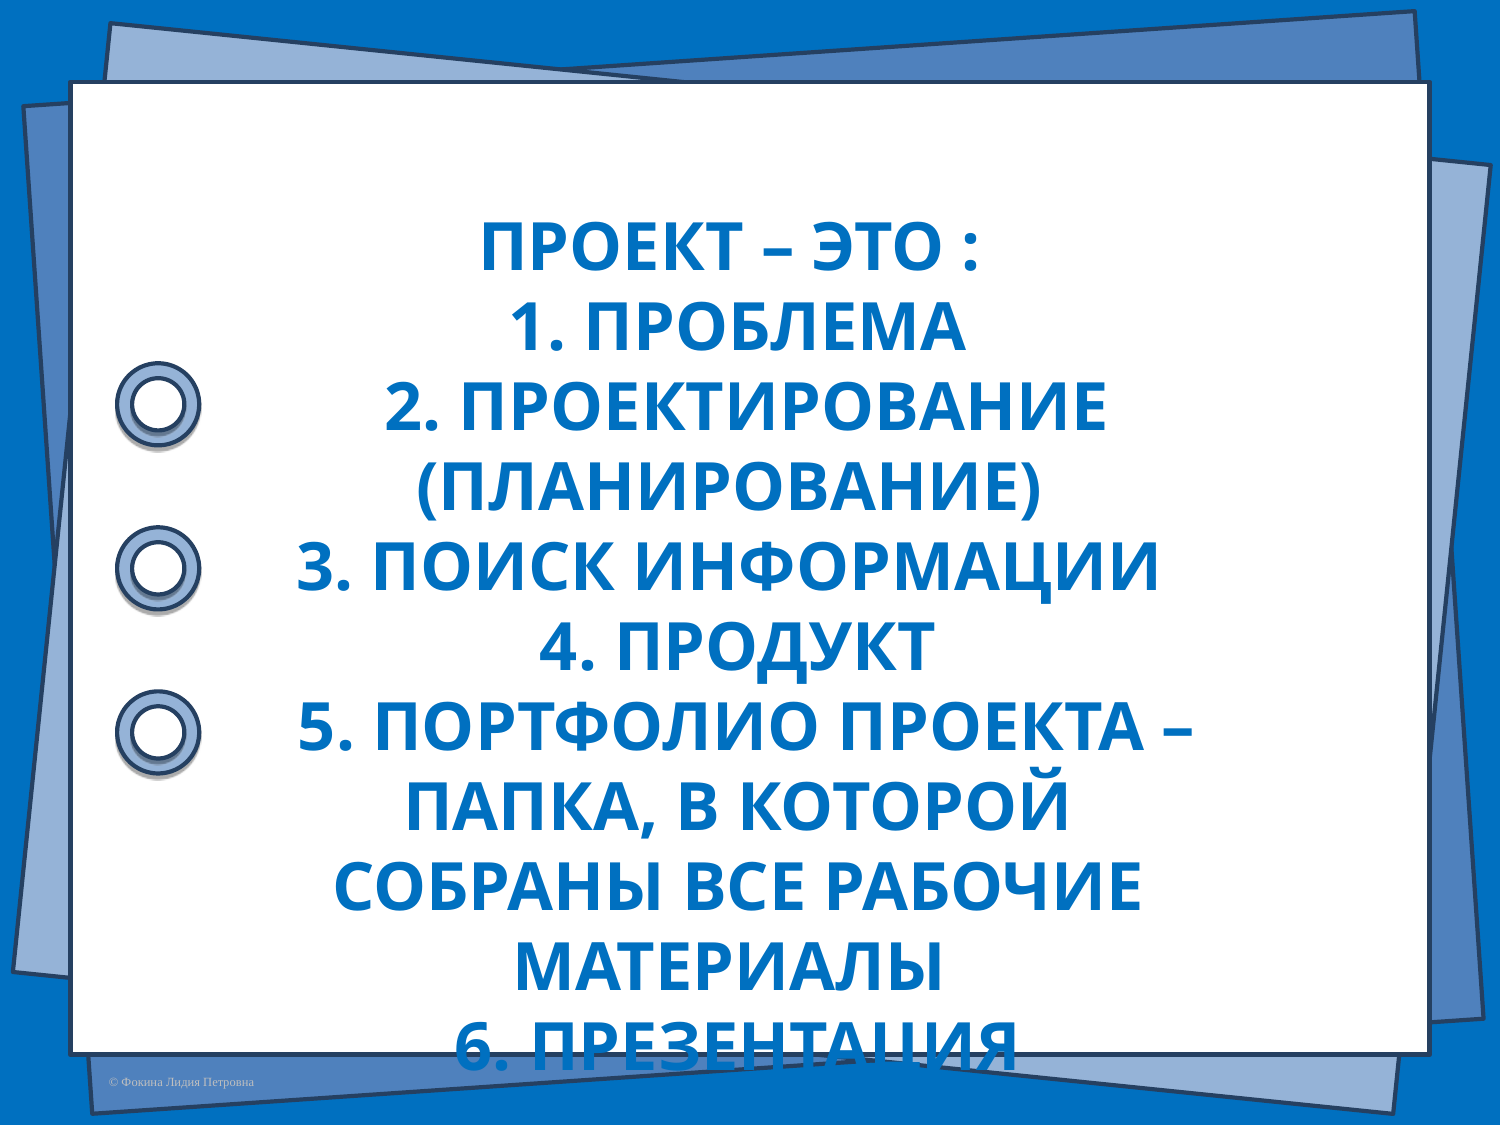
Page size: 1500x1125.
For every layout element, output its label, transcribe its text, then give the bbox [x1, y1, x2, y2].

title ПРОЕКТ – ЭТО : 1. ПРОБЛЕМА 2. ПРОЕКТИРОВАНИЕ (ПЛАНИРОВАНИЕ) 3. ПОИСК ИНФОРМАЦИИ 4. ПРОДУКТ 5. ПОРТФОЛИО ПРОЕКТА – ПАПКА, В КОТОРОЙ СОБРАНЫ ВСЕ РАБОЧИЕ МАТЕРИАЛЫ 6. ПРЕЗЕНТАЦИЯ [218, 196, 1258, 965]
